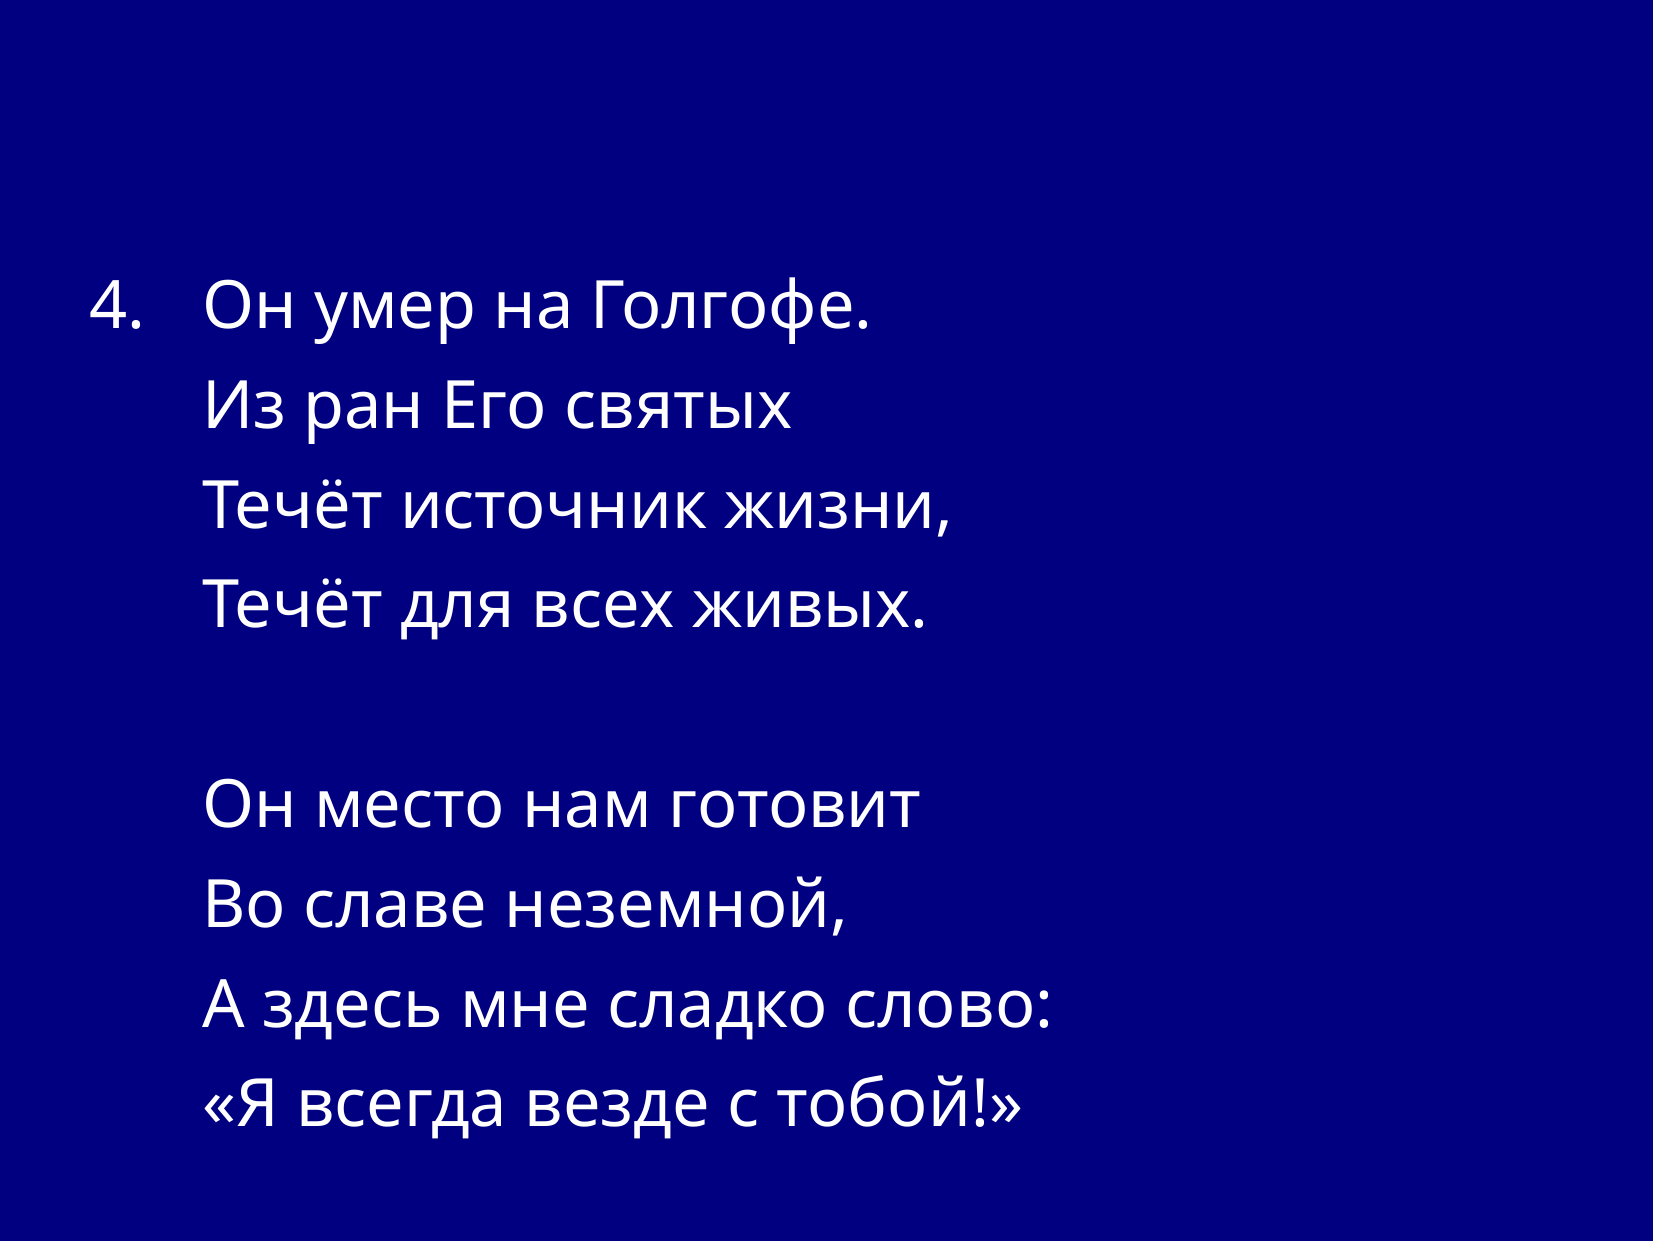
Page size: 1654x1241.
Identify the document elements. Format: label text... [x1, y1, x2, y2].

text_box 4. Он умер на Голгофе. Из ран Его святых Течёт источник жизни, Течёт для всех живых. Он место нам готовит Во славе неземной, А здесь мне сладко слово: «Я всегда везде с тобой!» [75, 150, 1576, 1163]
